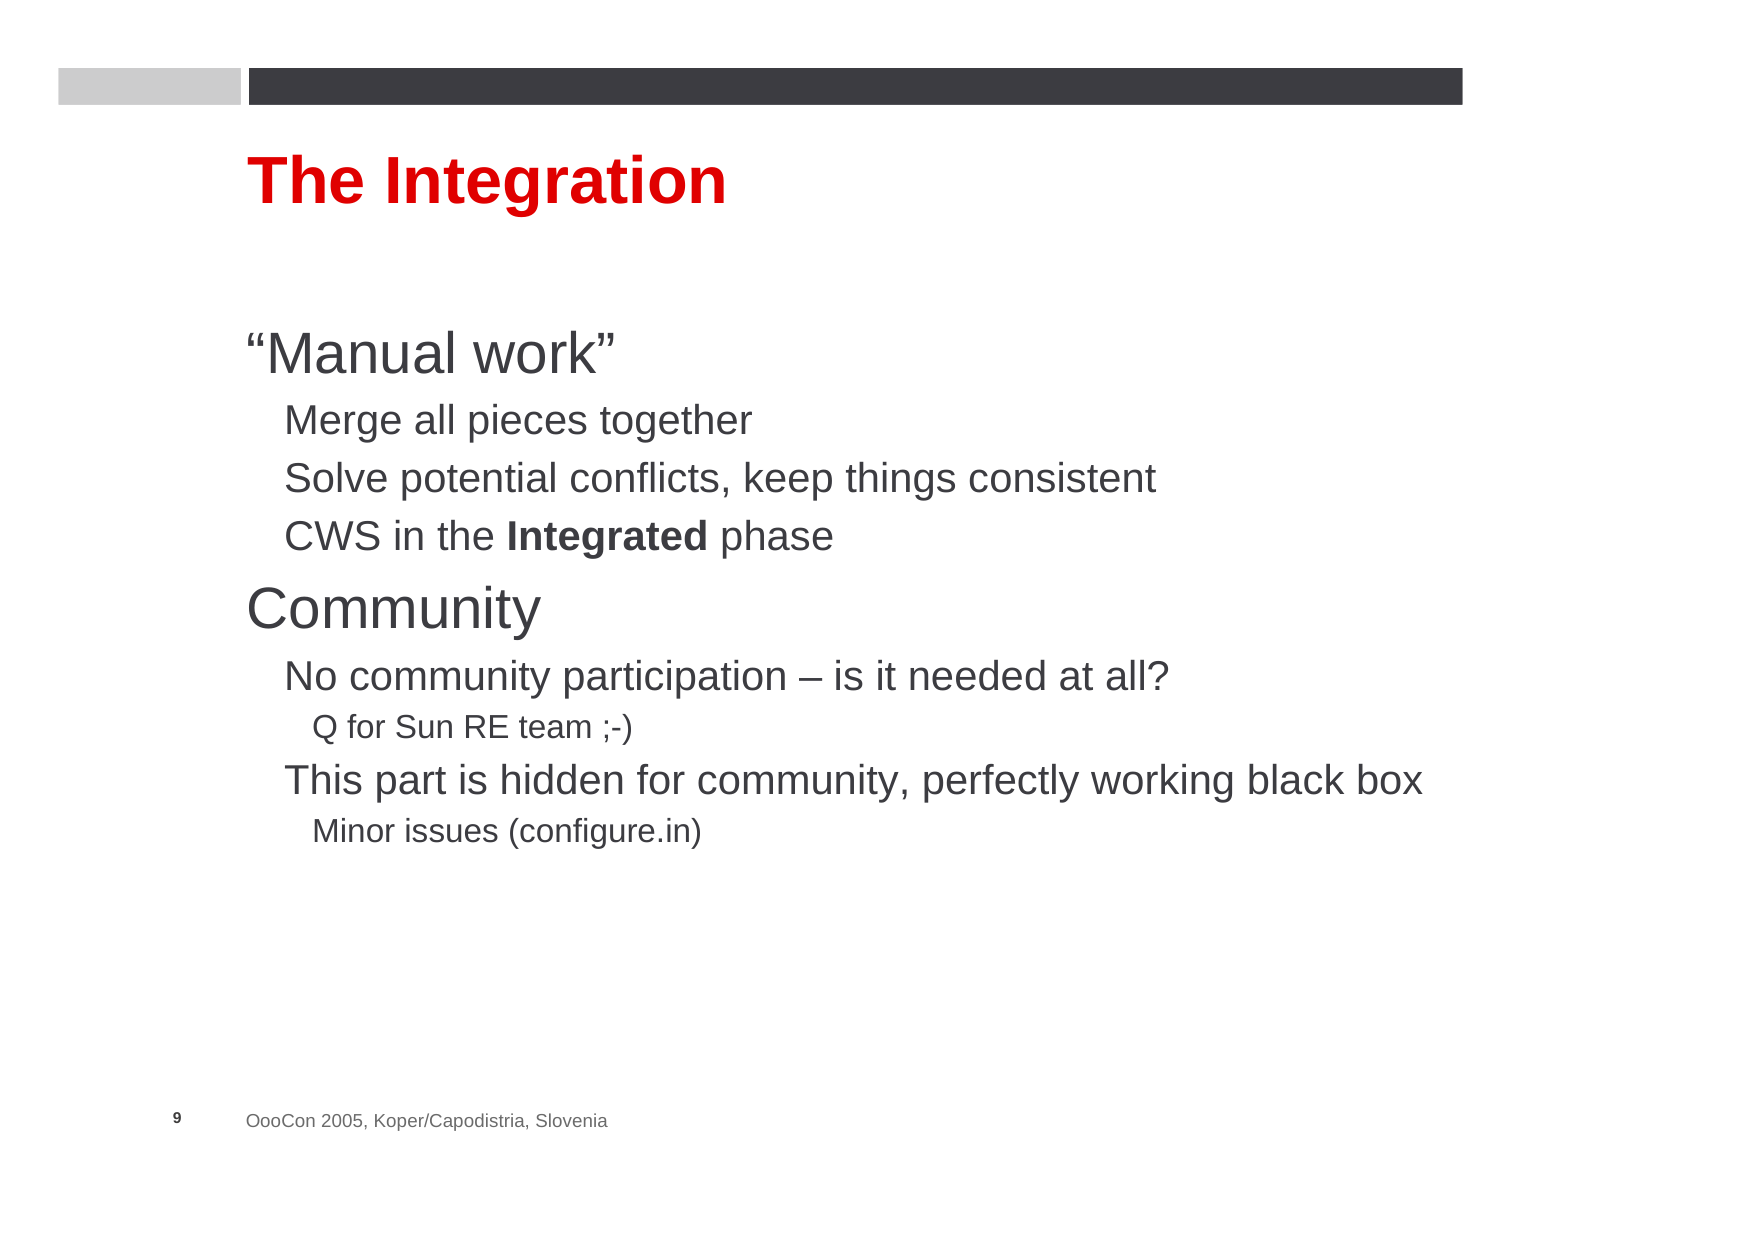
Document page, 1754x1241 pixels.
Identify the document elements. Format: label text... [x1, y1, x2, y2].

list “Manual work” Merge all pieces together Solve potential conflicts, keep things consistent CWS in the Integrated phase Community No community participation – is it needed at all? Q for Sun RE team ;-) This part is hidden for community, perfectly working black box Minor issues (configure.in) [246, 304, 1600, 1034]
title The Integration [247, 100, 1581, 263]
